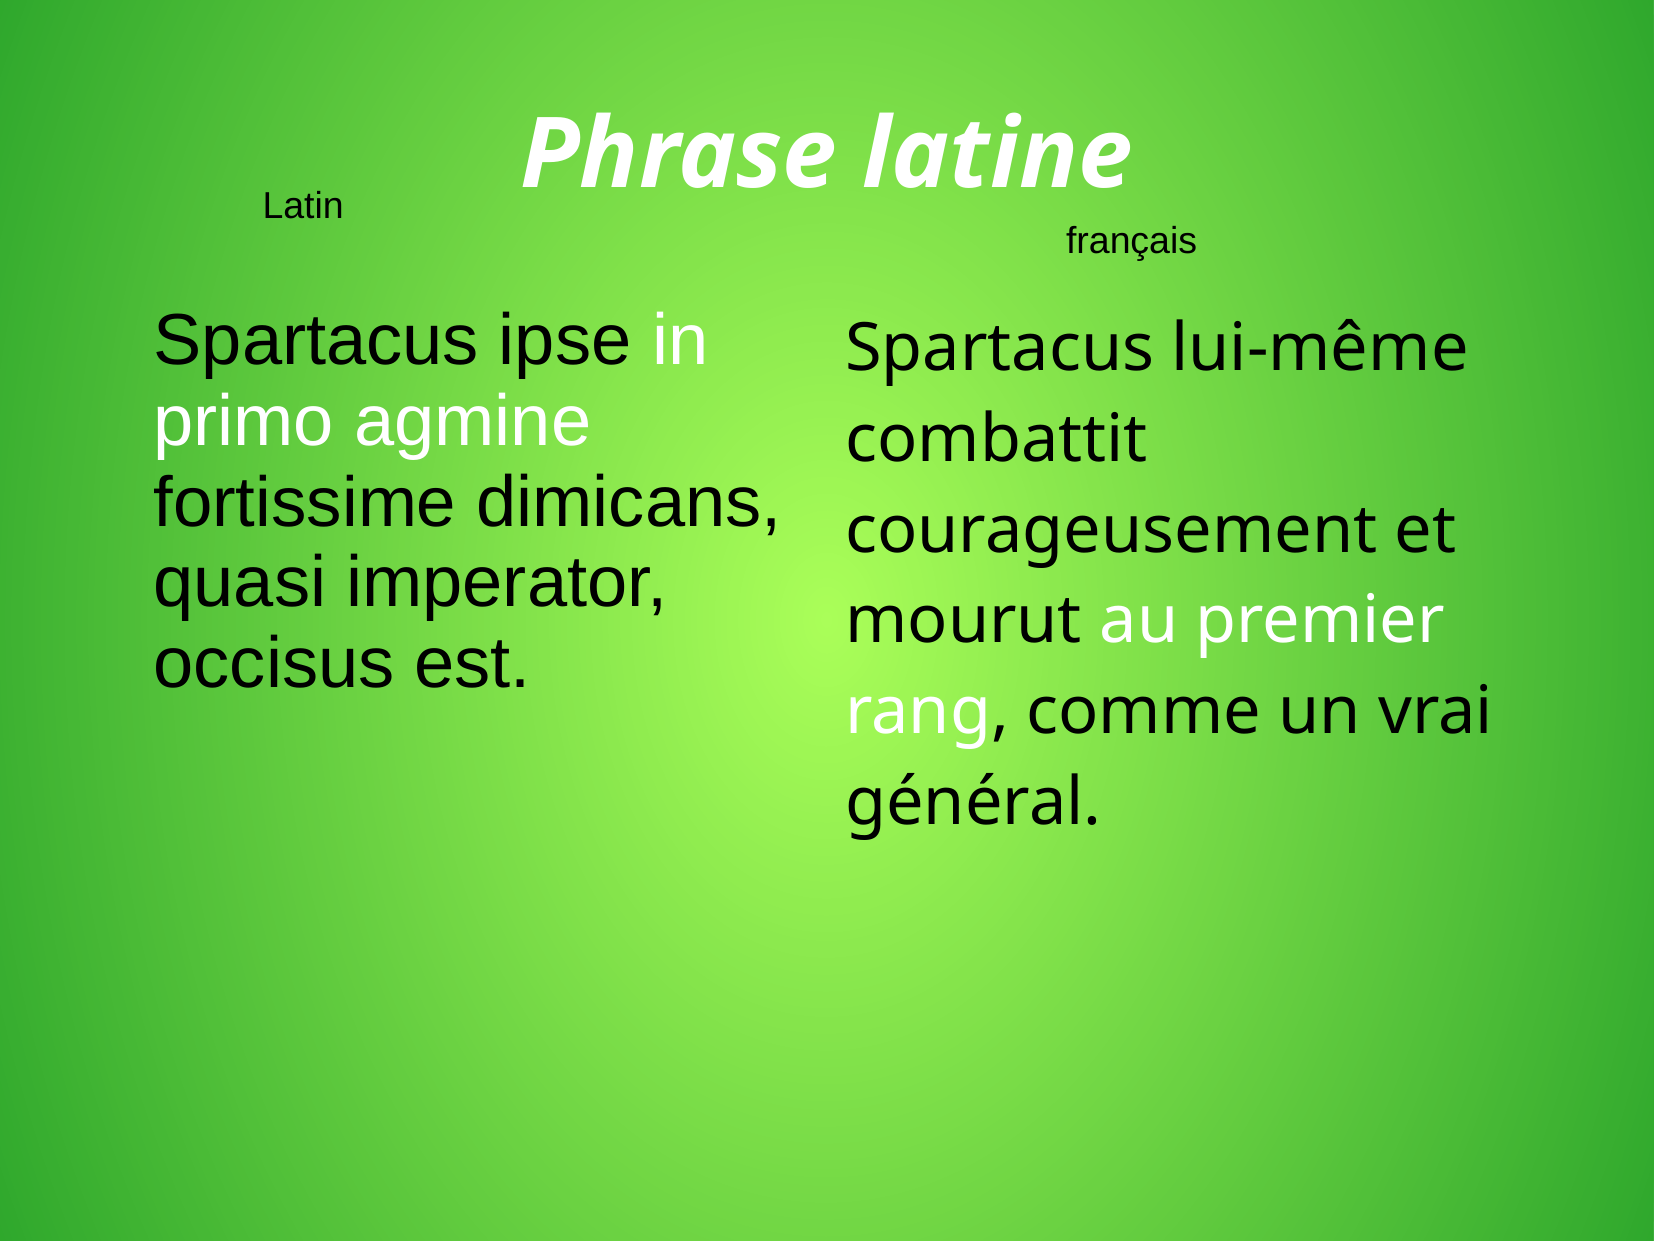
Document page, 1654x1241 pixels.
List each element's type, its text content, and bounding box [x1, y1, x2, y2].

list Spartacus ipse in primo agmine fortissime dimicans, quasi imperator, occisus est. [82, 299, 809, 1019]
text_box Latin [248, 177, 508, 235]
title Phrase latine [82, 47, 1571, 252]
text_box français [1051, 212, 1212, 270]
list Spartacus lui-même combattit courageusement et mourut au premier rang, comme un vrai général. [845, 299, 1572, 1019]
